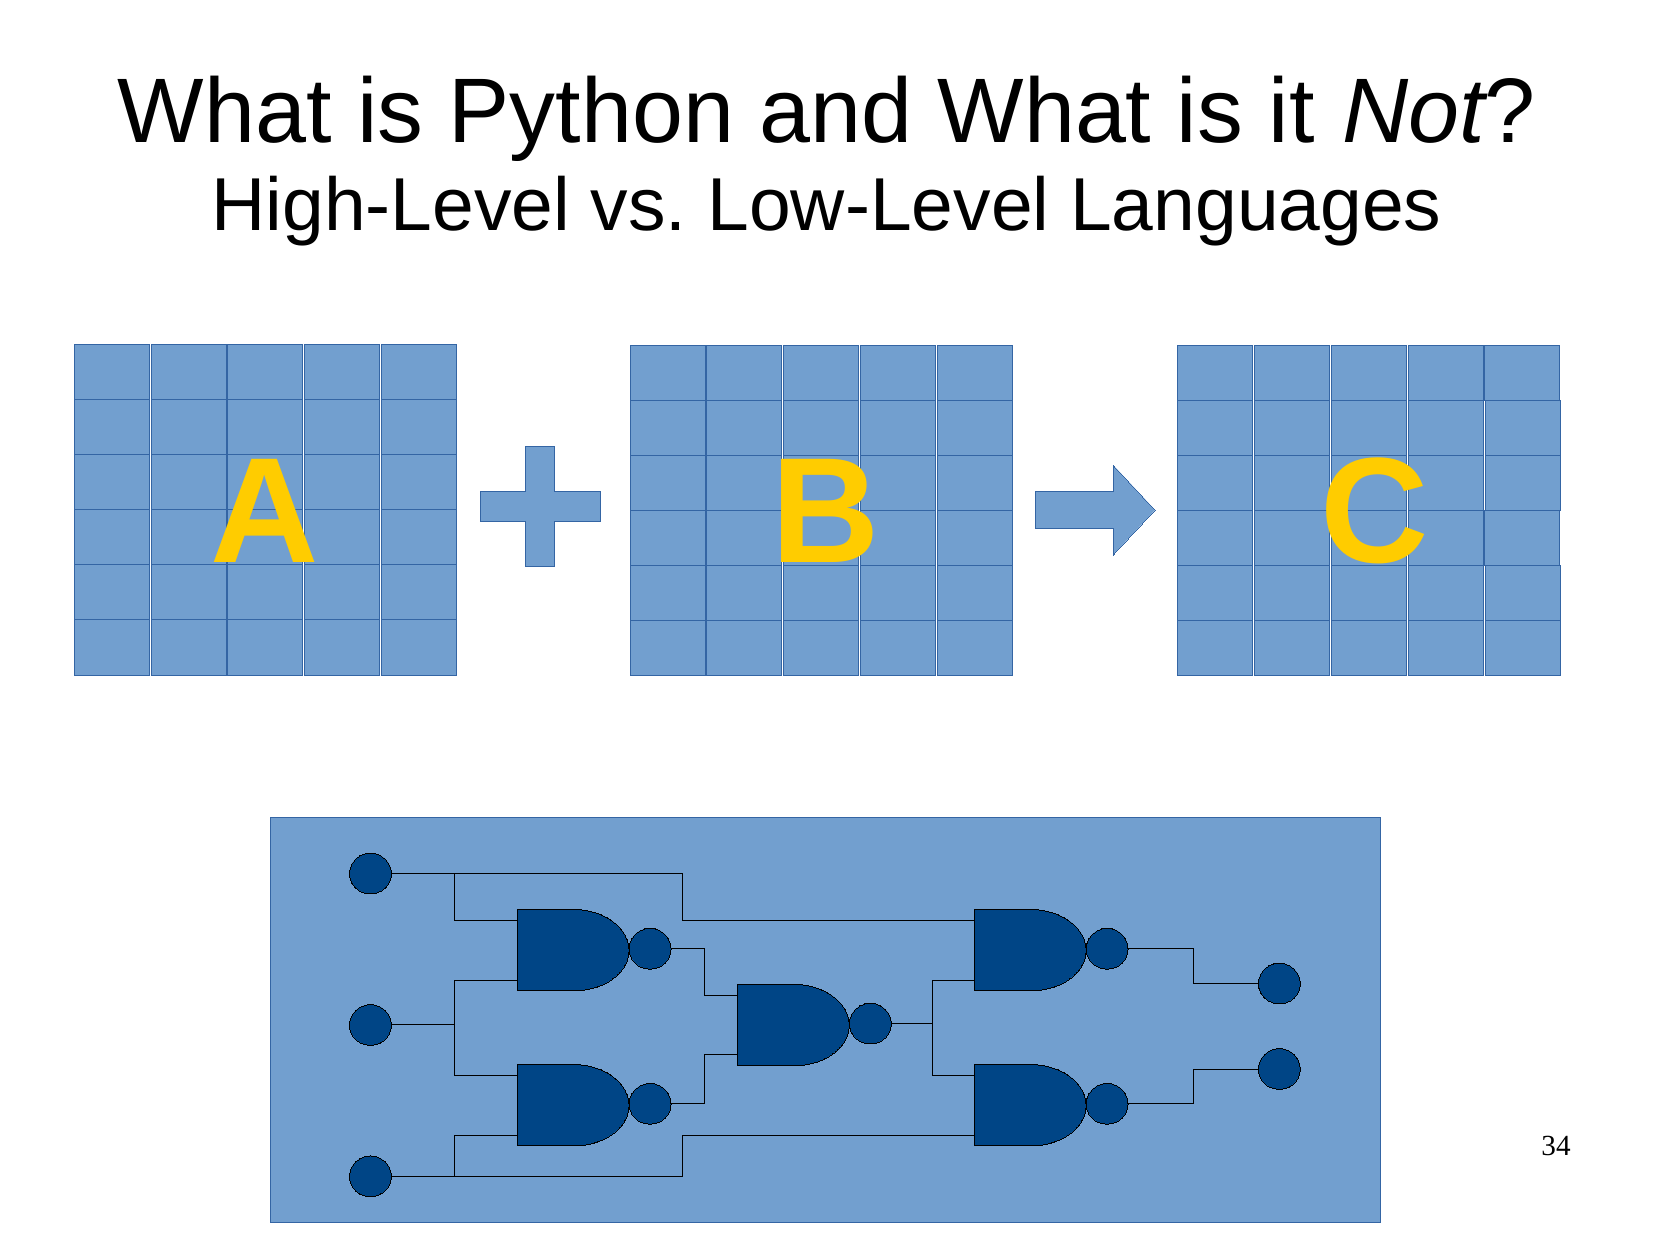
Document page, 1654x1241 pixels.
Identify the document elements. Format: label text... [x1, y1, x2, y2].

text_box [783, 345, 859, 358]
text_box [381, 344, 457, 676]
text_box [630, 345, 782, 676]
text_box [151, 615, 303, 676]
text_box [937, 345, 1013, 676]
text_box [1254, 345, 1330, 414]
text_box [860, 345, 936, 402]
text_box [1177, 345, 1253, 676]
text_box C [1224, 352, 1525, 668]
text_box [151, 344, 303, 405]
text_box [1331, 662, 1407, 676]
text_box [1035, 465, 1156, 556]
text_box [1408, 619, 1484, 676]
title What is Python and What is it Not? High-Level vs. Low-Level Languages [82, 49, 1571, 257]
text_box [1331, 345, 1407, 359]
text_box [270, 817, 1381, 1223]
text_box [304, 344, 380, 408]
text_box [783, 662, 859, 676]
text_box [1254, 606, 1330, 676]
text_box B [675, 352, 976, 668]
text_box [74, 344, 150, 676]
text_box [304, 612, 380, 676]
text_box [860, 618, 936, 676]
text_box A [114, 352, 415, 668]
text_box [1408, 345, 1561, 676]
text_box [480, 446, 601, 567]
